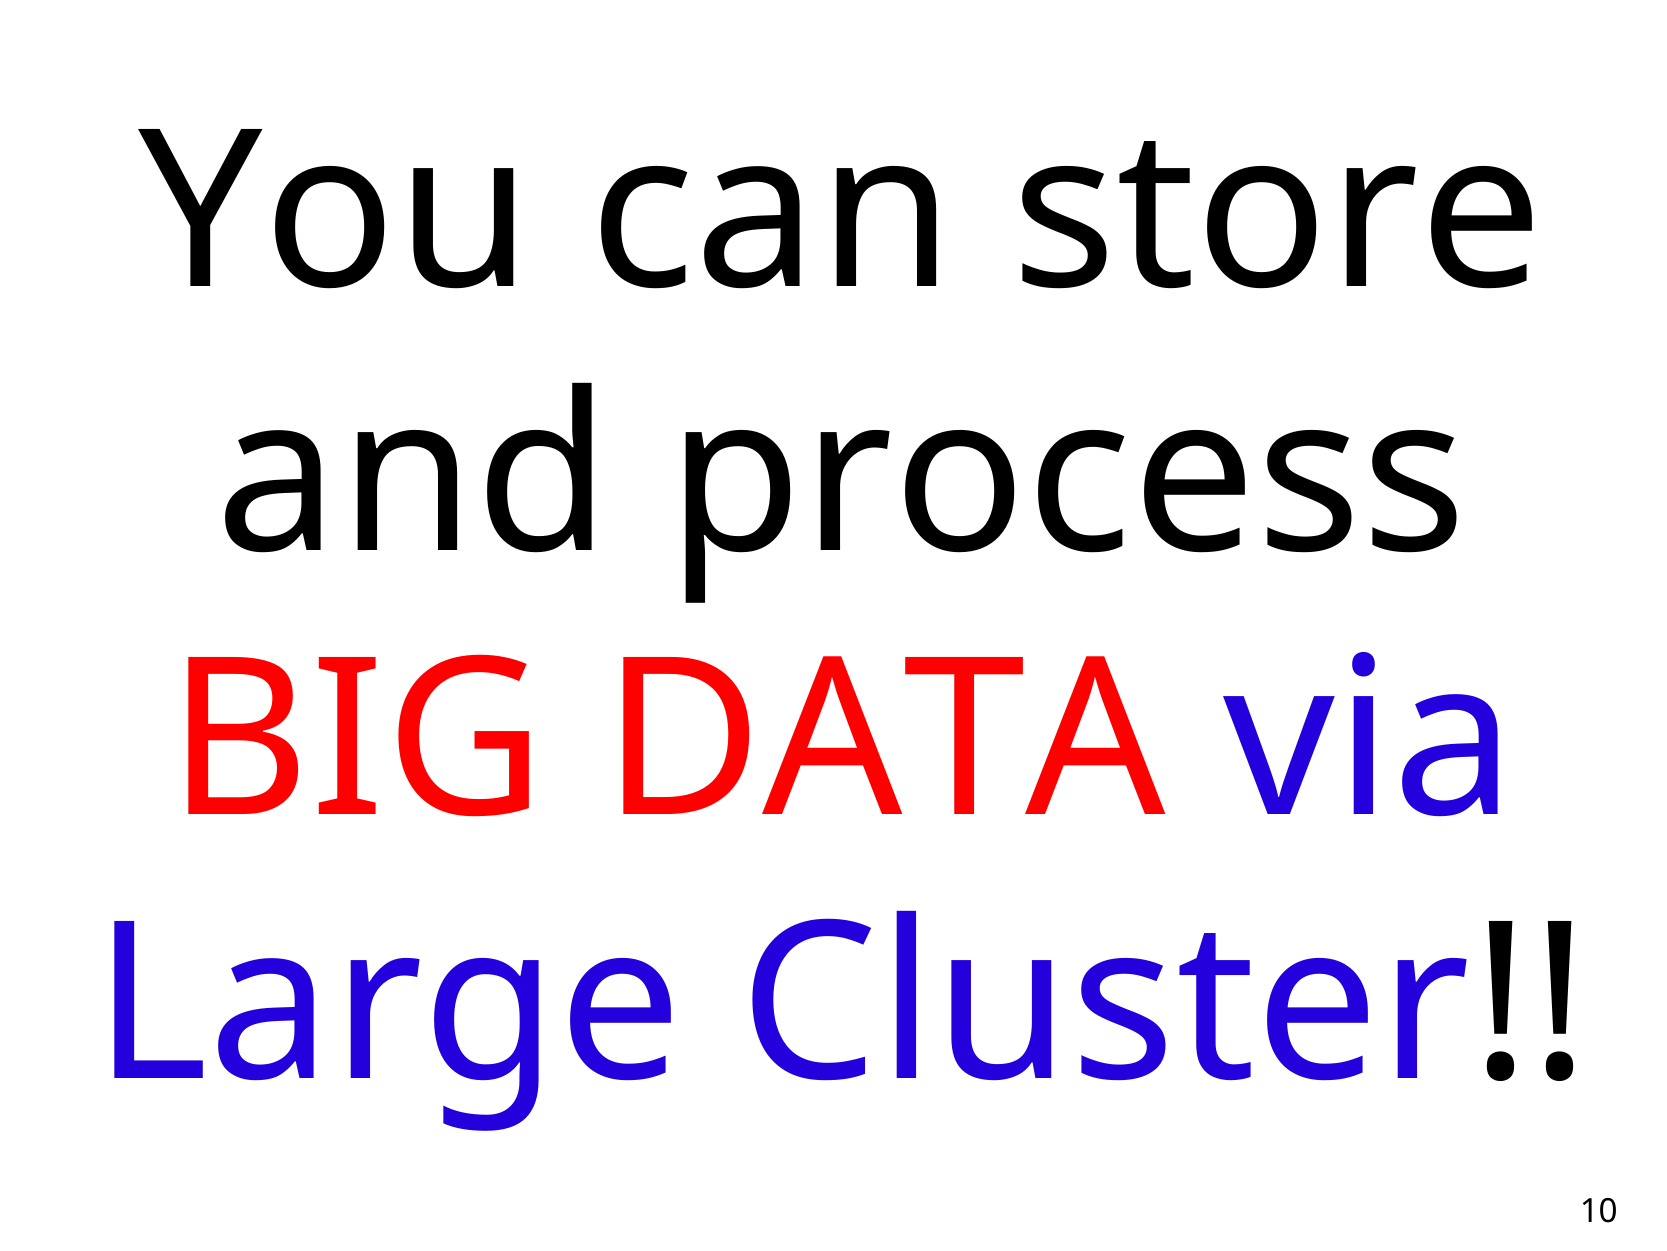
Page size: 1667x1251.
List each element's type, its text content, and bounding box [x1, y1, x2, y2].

text_box You can store and process BIG DATA via Large Cluster!! [59, 59, 1625, 1130]
